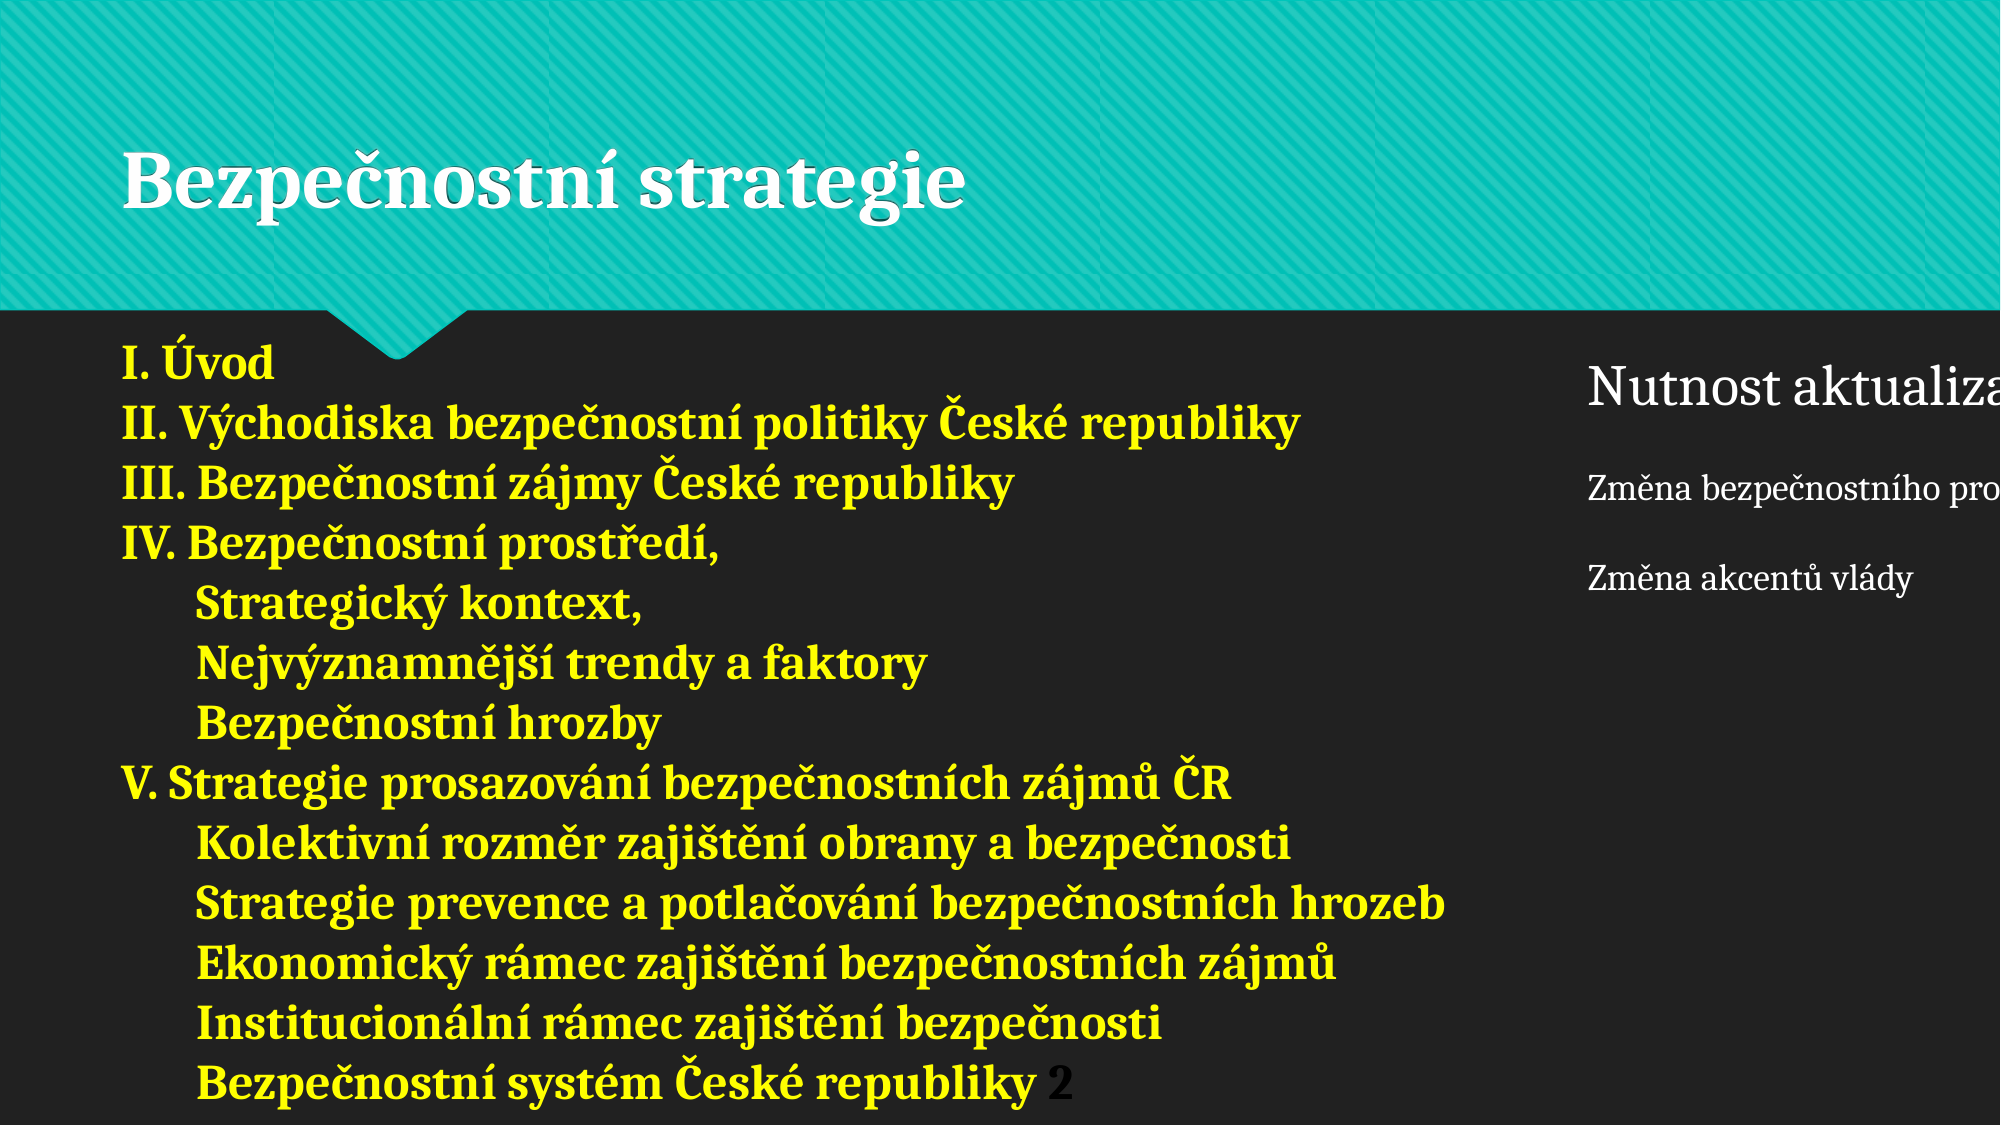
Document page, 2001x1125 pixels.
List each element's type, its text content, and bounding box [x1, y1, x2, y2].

text_box I. Úvod II. Východiska bezpečnostní politiky České republiky III. Bezpečnostní zájmy České republiky IV. Bezpečnostní prostředí, Strategický kontext, Nejvýznamnější trendy a faktory Bezpečnostní hrozby V. Strategie prosazování bezpečnostních zájmů ČR Kolektivní rozměr zajištění obrany a bezpečnosti Strategie prevence a potlačování bezpečnostních hrozeb Ekonomický rámec zajištění bezpečnostních zájmů Institucionální rámec zajištění bezpečnosti Bezpečnostní systém České republiky 2 [106, 322, 1761, 1117]
title Bezpečnostní strategie [106, 73, 1841, 233]
text_box Nutnost aktualizace! Změna bezpečnostního prostředí Změna akcentů vlády [1573, 340, 2000, 605]
